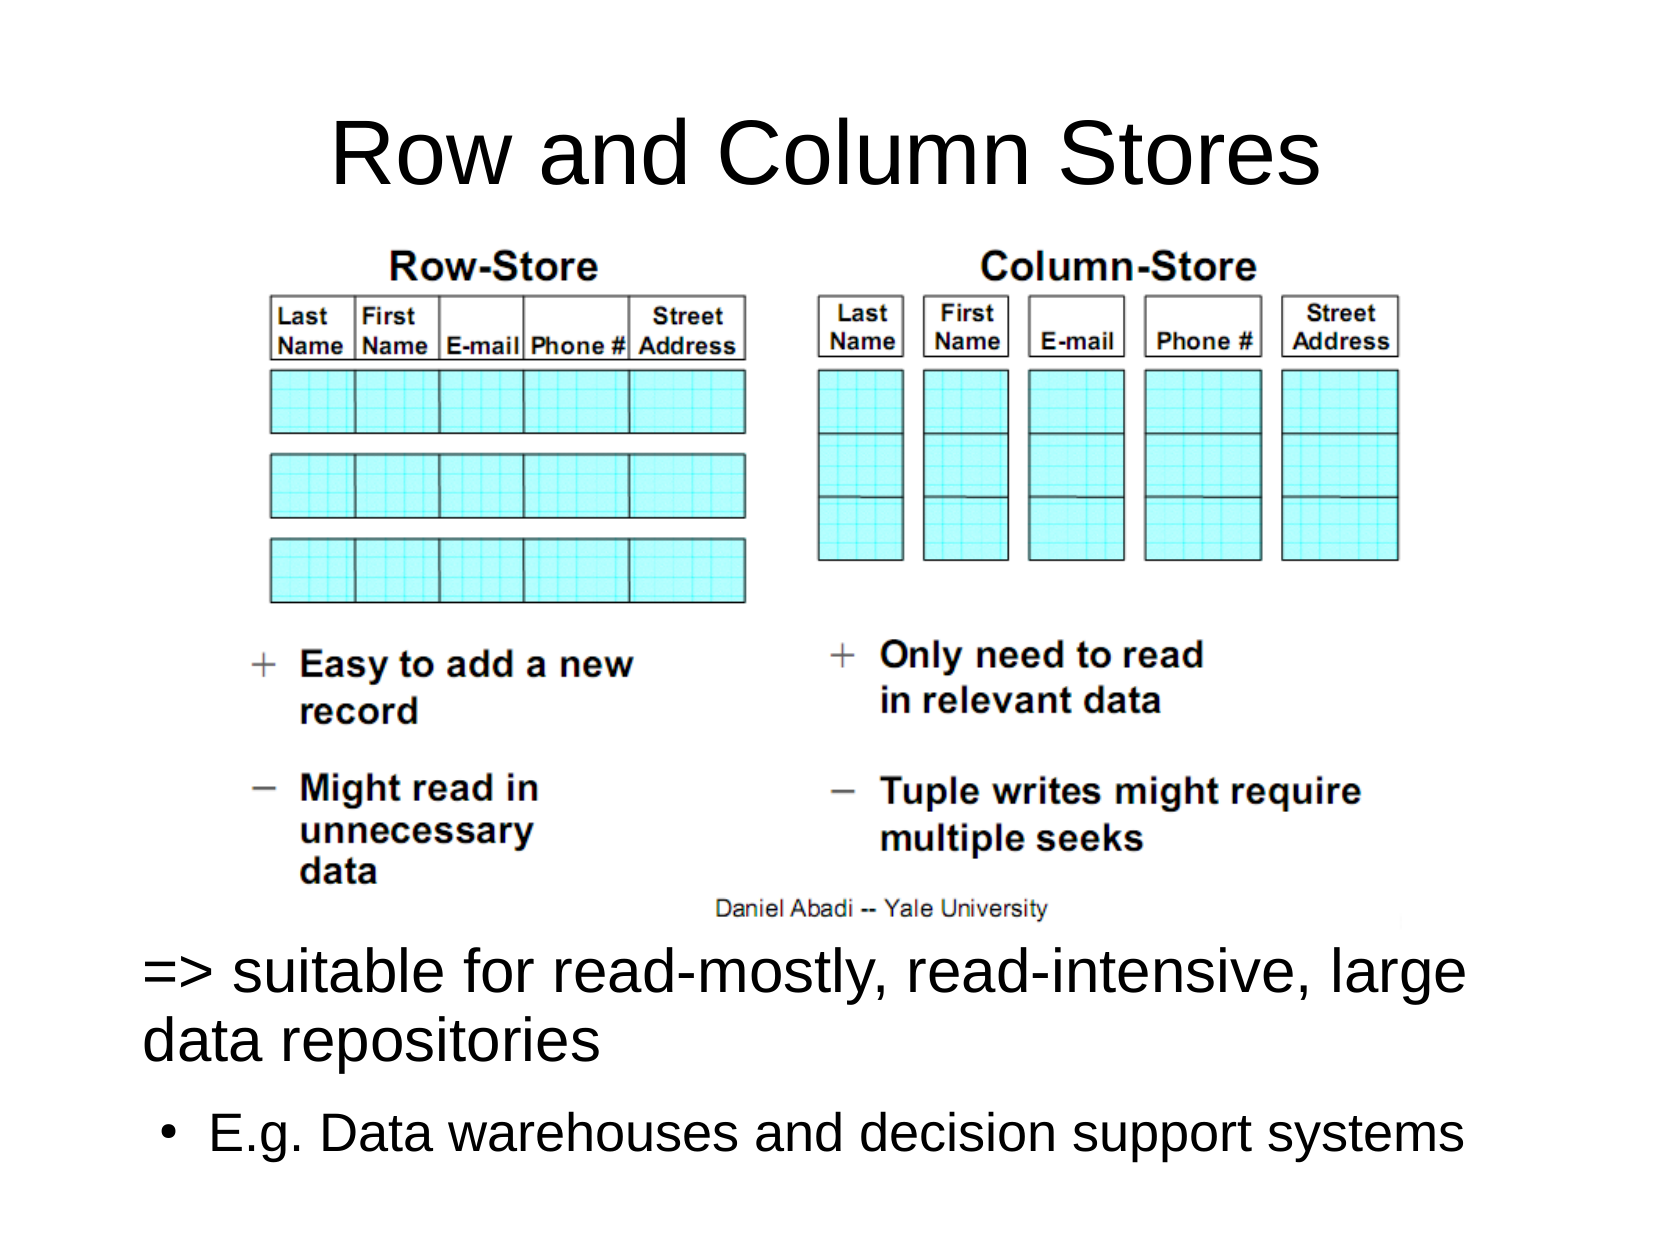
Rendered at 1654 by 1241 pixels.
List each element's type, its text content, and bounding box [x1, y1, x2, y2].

text_box [249, 241, 1402, 354]
list => suitable for read-mostly, read-intensive, large data repositories E.g. Data warehouses and decision support systems [76, 354, 1565, 1173]
title Row and Column Stores [82, 49, 1571, 257]
